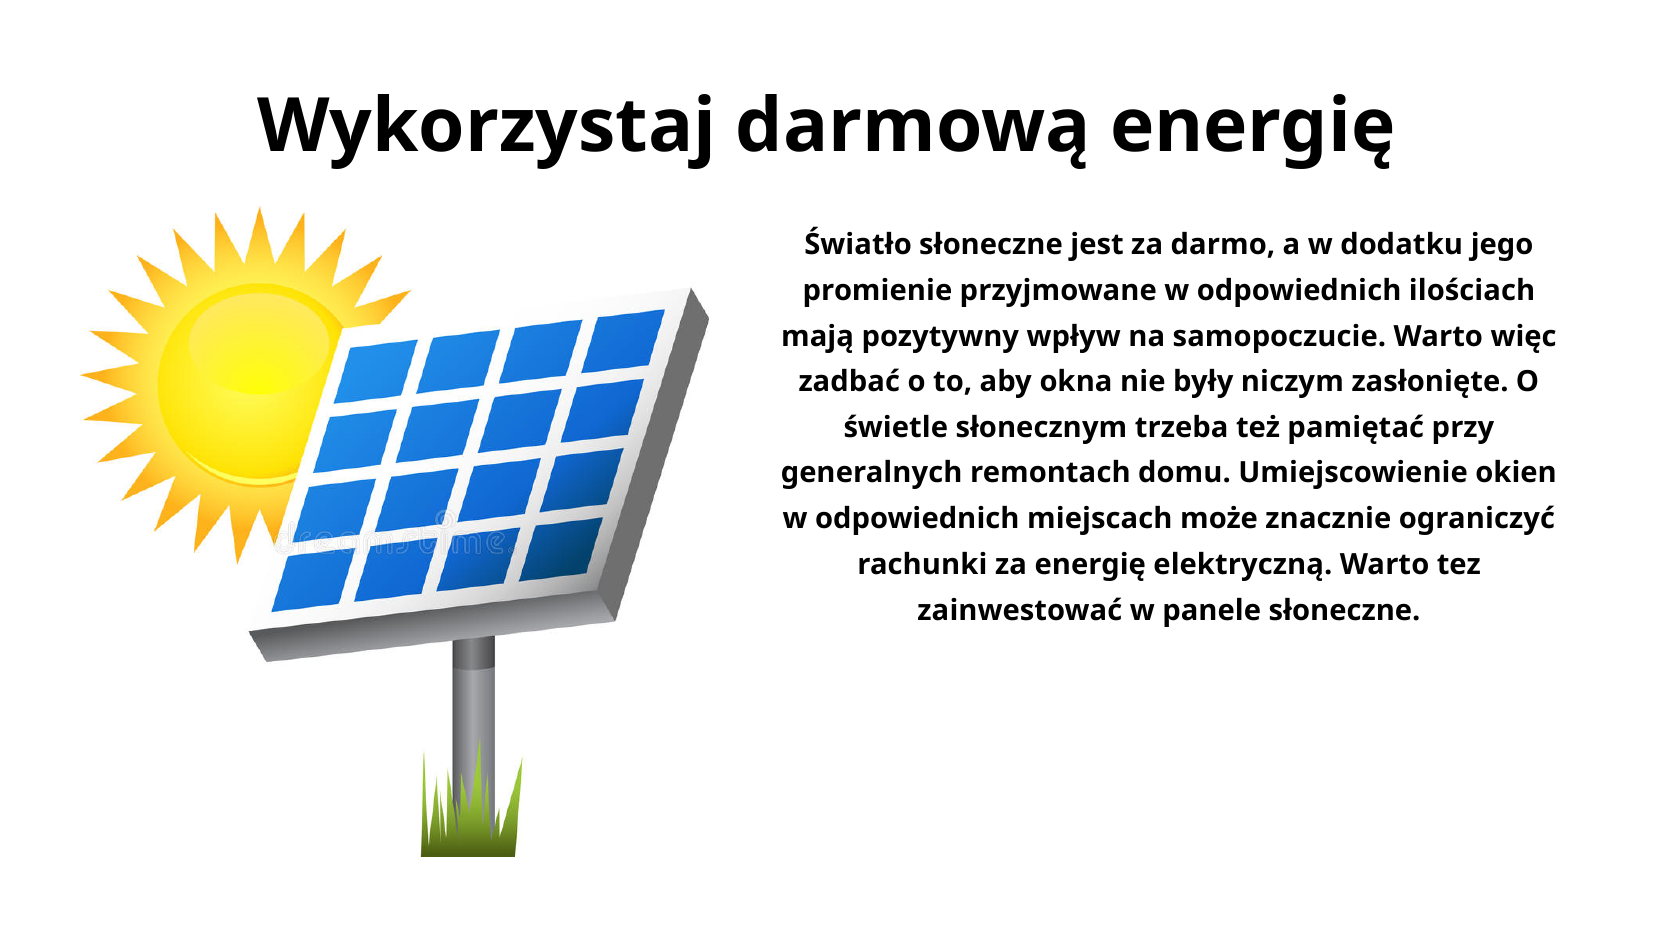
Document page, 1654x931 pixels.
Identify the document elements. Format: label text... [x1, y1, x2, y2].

picture [80, 206, 709, 857]
title Wykorzystaj darmową energię [82, 37, 1571, 193]
list Światło słoneczne jest za darmo, a w dodatku jego promienie przyjmowane w odpowiednich ilościach mają pozytywny wpływ na samopoczucie. Warto więc zadbać o to, aby okna nie były niczym zasłonięte. O świetle słonecznym trzeba też pamiętać przy generalnych remontach domu. Umiejscowienie okien w odpowiednich miejscach może znacznie ograniczyć rachunki za energię elektryczną. Warto tez zainwestować w panele słoneczne. [767, 217, 1571, 758]
